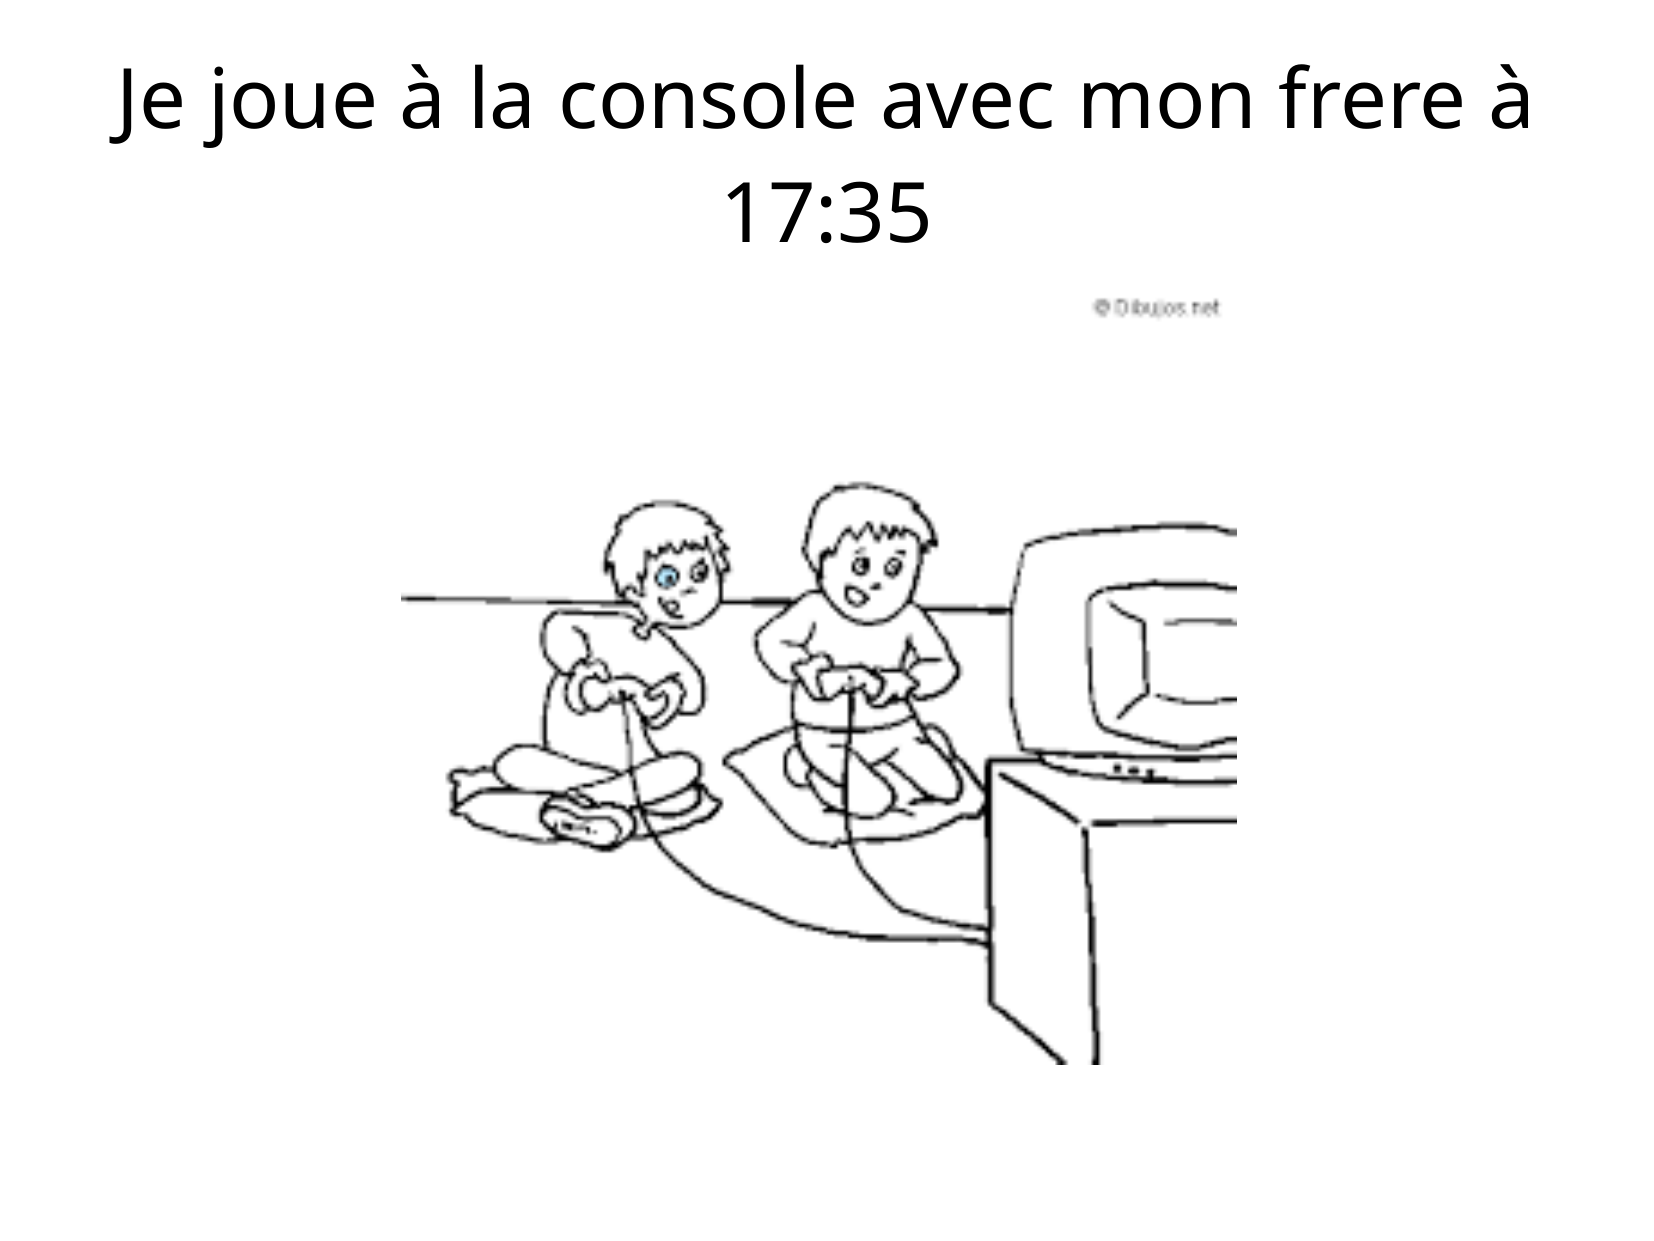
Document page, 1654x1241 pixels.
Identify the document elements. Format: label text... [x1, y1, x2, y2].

title Je joue à la console avec mon frere à 17:35 [82, 18, 1571, 288]
picture [401, 286, 1237, 1065]
text_box [188, 53, 1477, 189]
